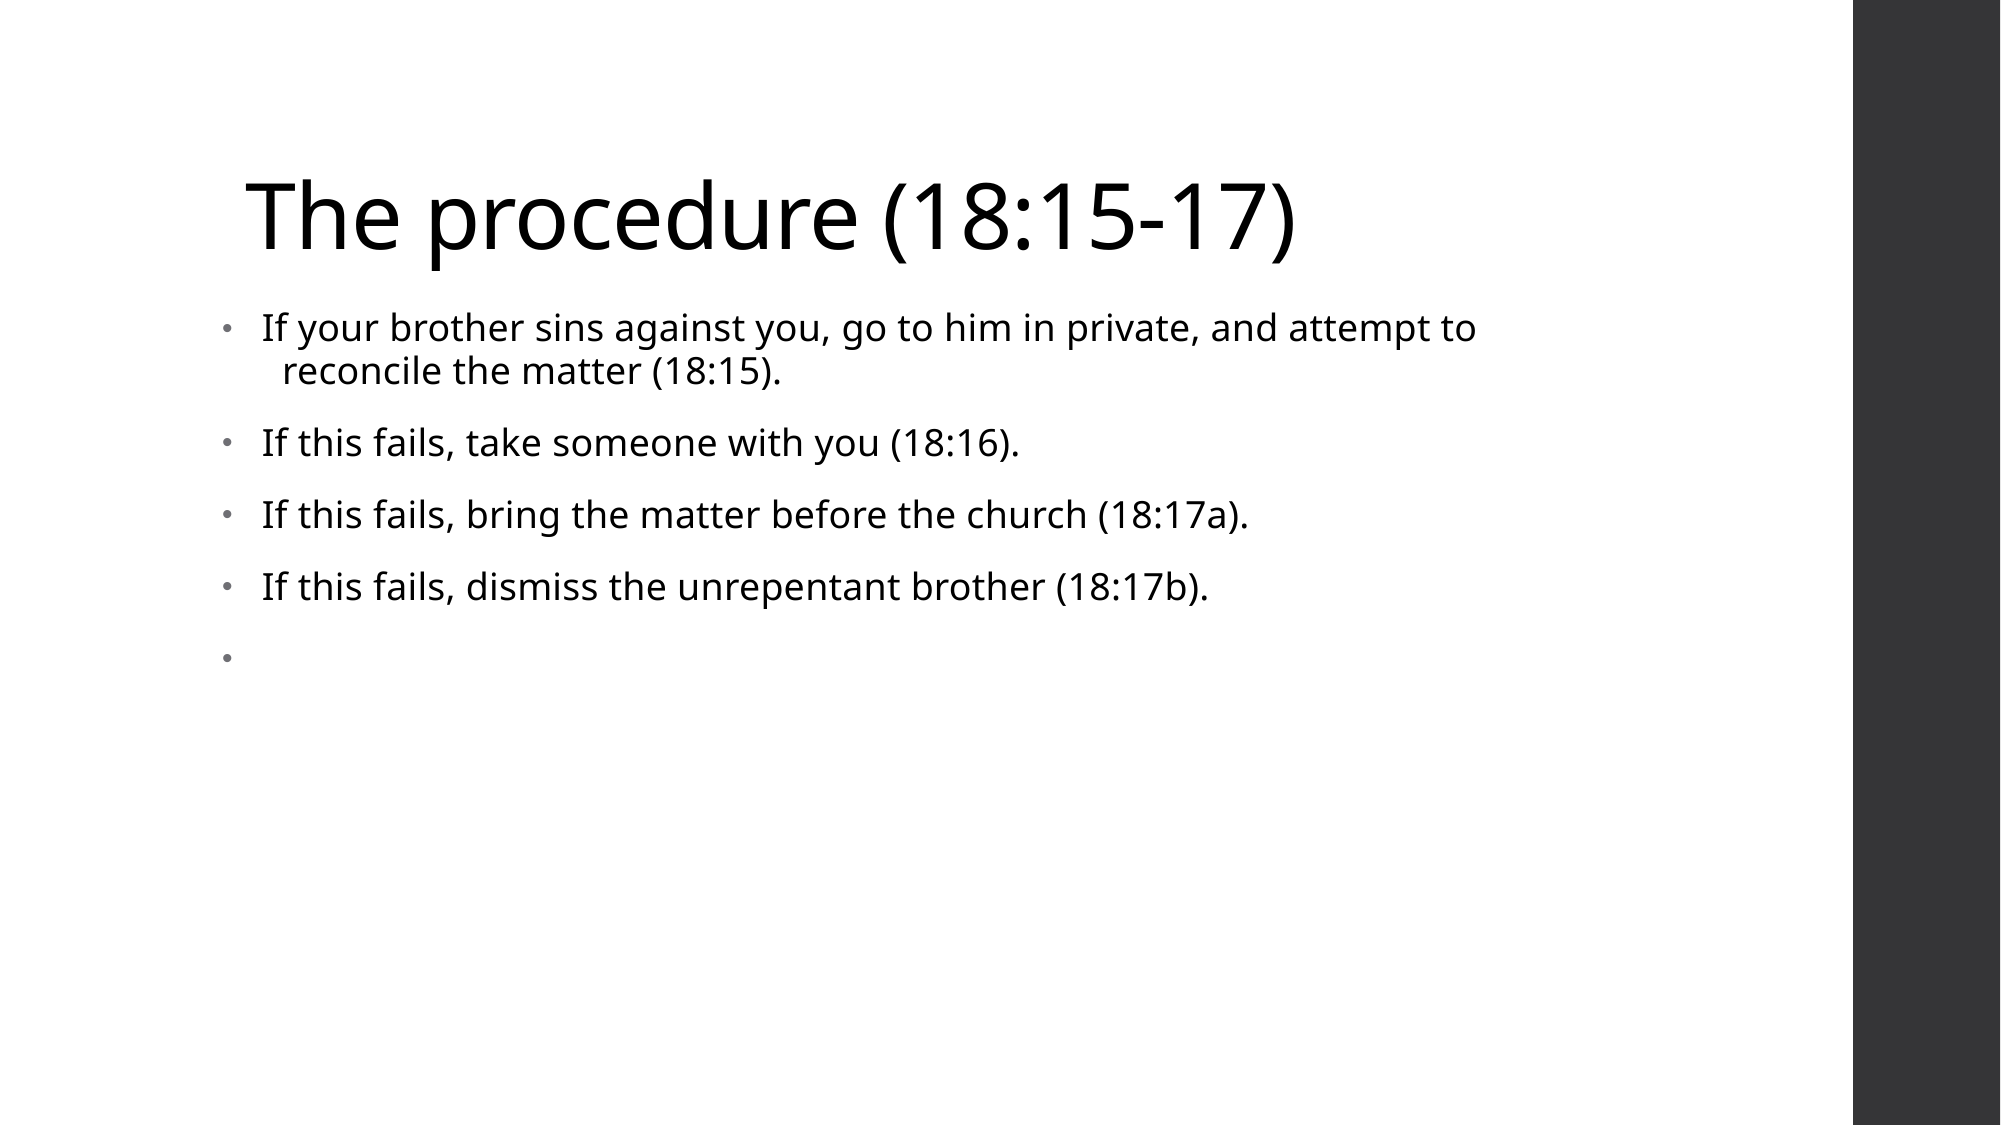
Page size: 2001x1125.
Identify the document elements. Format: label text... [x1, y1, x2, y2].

list If your brother sins against you, go to him in private, and attempt to reconcile the matter (18:15). If this fails, take someone with you (18:16). If this fails, bring the matter before the church (18:17a). If this fails, dismiss the unrepentant brother (18:17b). [206, 299, 1617, 1014]
title The procedure (18:15-17) [206, 60, 1797, 278]
